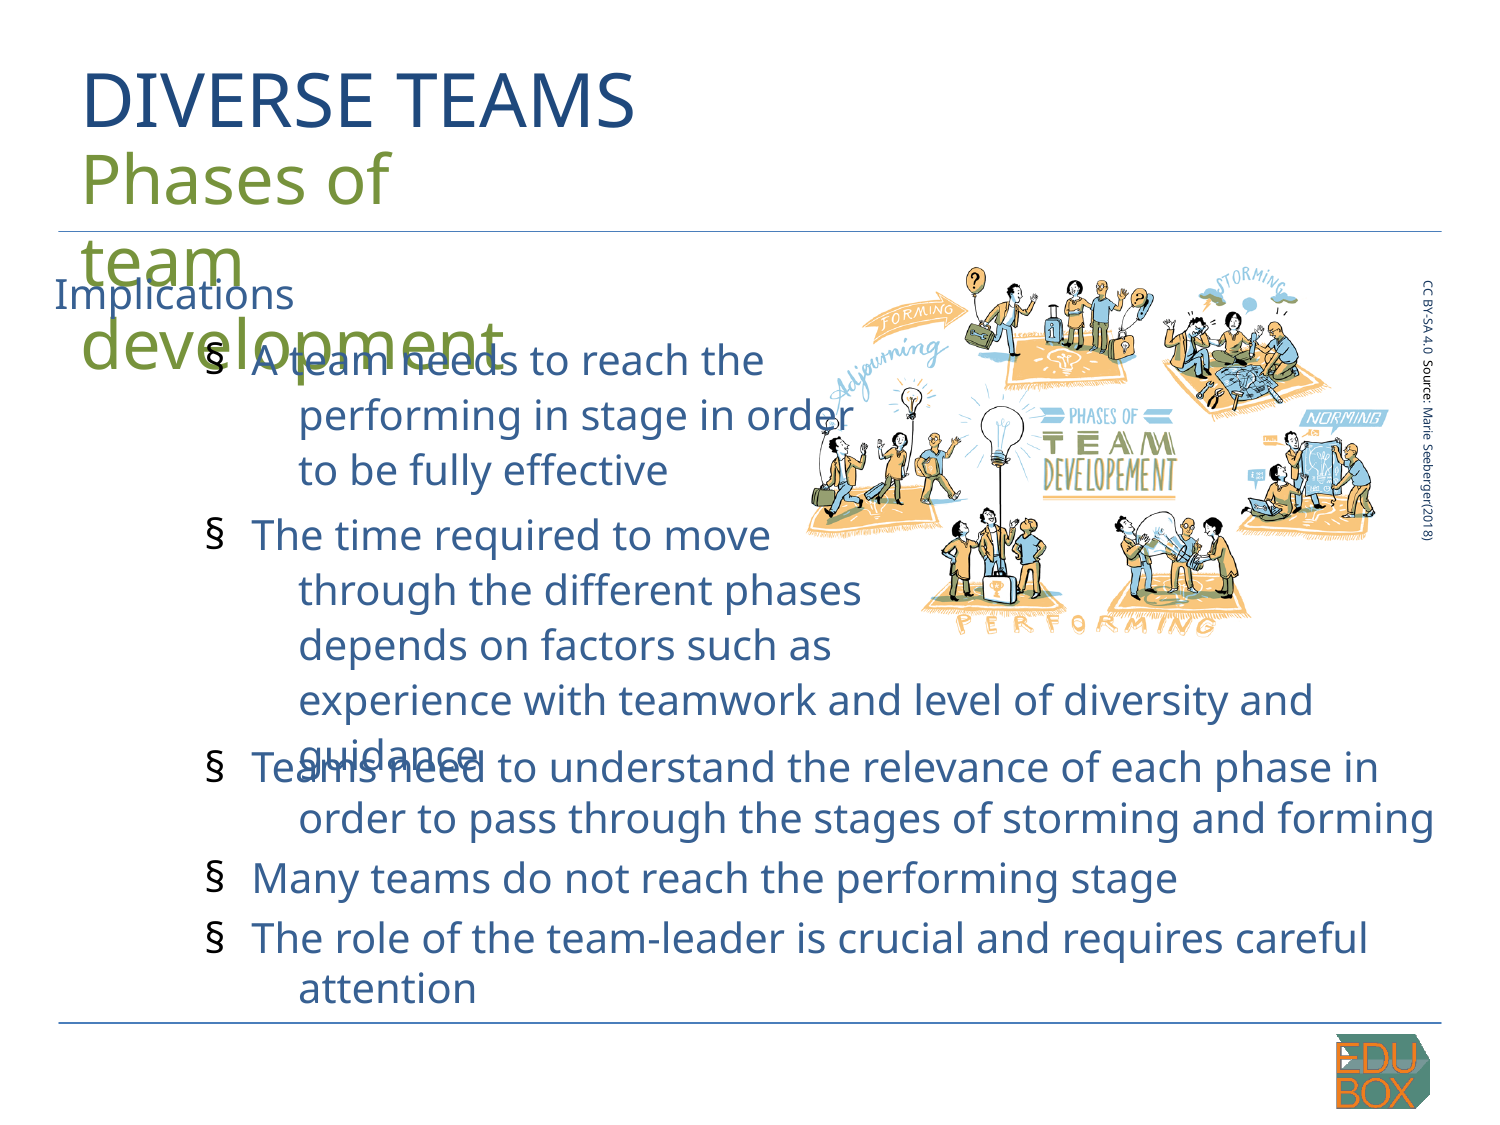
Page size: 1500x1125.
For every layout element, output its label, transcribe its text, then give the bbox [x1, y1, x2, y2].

text_box Teams need to understand the relevance of each phase in order to pass through the stages of storming and forming Many teams do not reach the performing stage The role of the team-leader is crucial and requires careful attention [39, 673, 1477, 1052]
text_box Implications A team needs to reach the performing in stage in order to be fully effective The time required to move through the different phases depends on factors such as experience with teamwork and level of diversity and guidance [39, 200, 1448, 673]
list Phases of team development [64, 127, 1040, 200]
picture [1328, 1052, 1437, 1114]
text_box CC BY-SA 4.0 Source: Marie Seeberger(2018) [1411, 265, 1444, 580]
title DIVERSE TEAMS [64, 42, 1459, 153]
